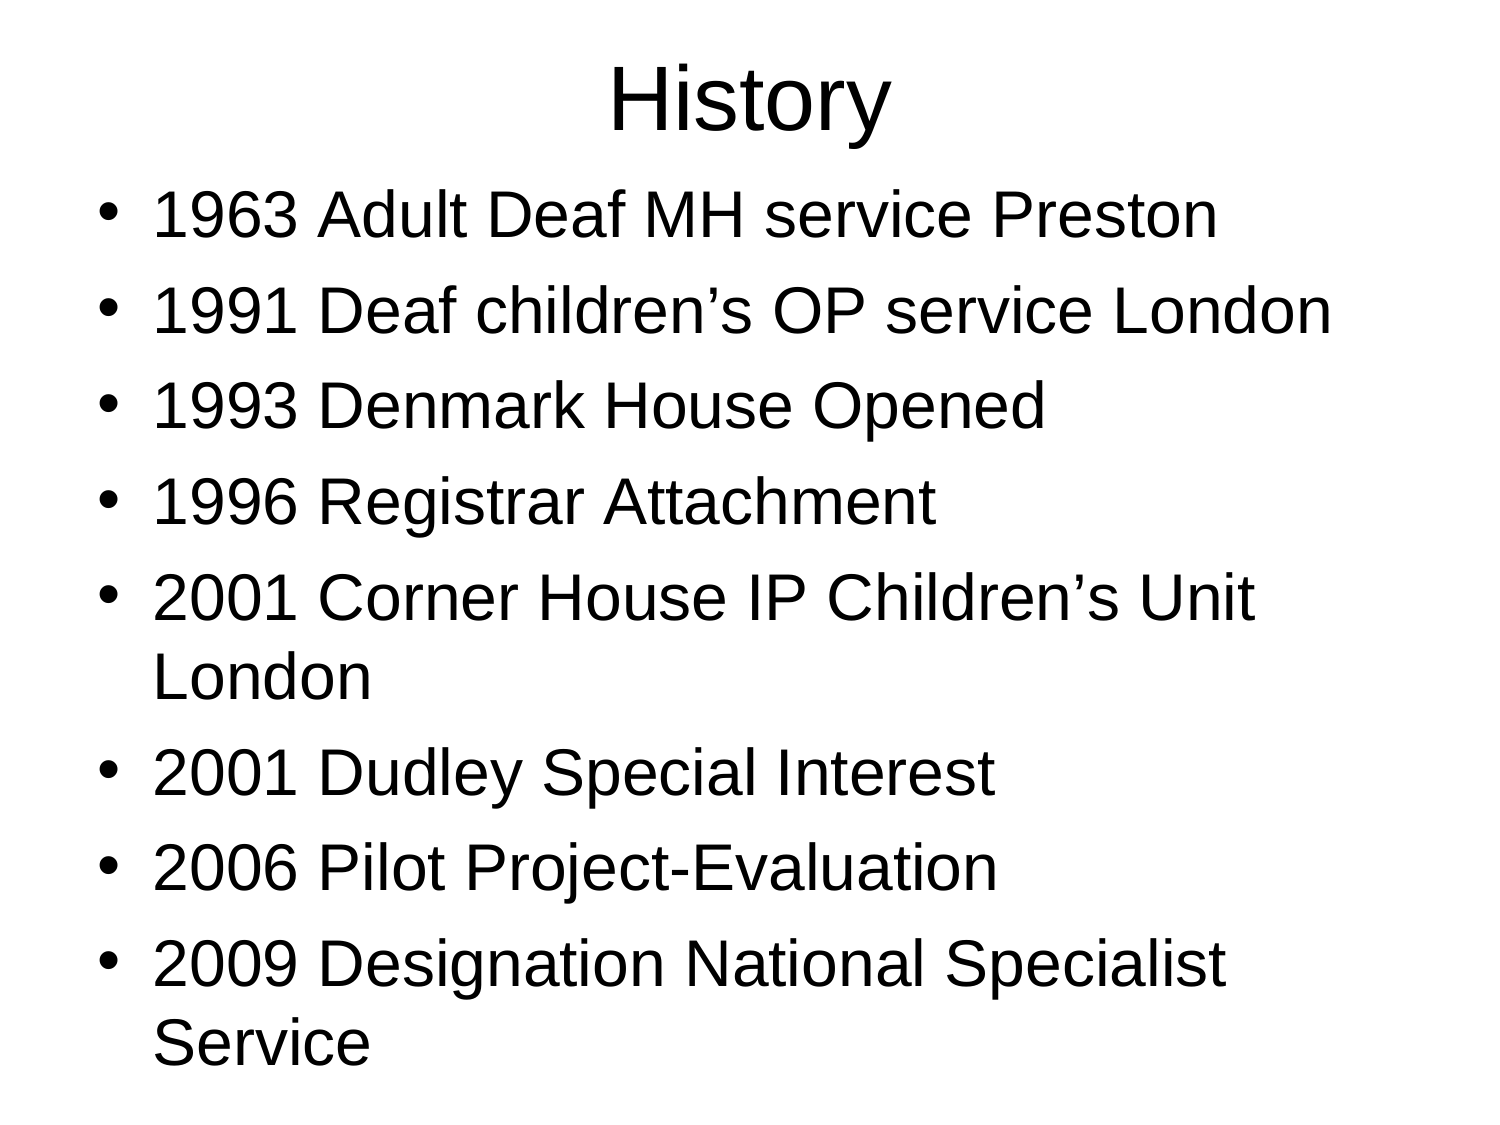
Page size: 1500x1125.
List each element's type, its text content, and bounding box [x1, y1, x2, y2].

list 1963 Adult Deaf MH service Preston 1991 Deaf children’s OP service London 1993 Denmark House Opened 1996 Registrar Attachment 2001 Corner House IP Children’s Unit London 2001 Dudley Special Interest 2006 Pilot Project-Evaluation 2009 Designation National Specialist Service [82, 164, 1433, 1096]
title History [75, 0, 1426, 188]
